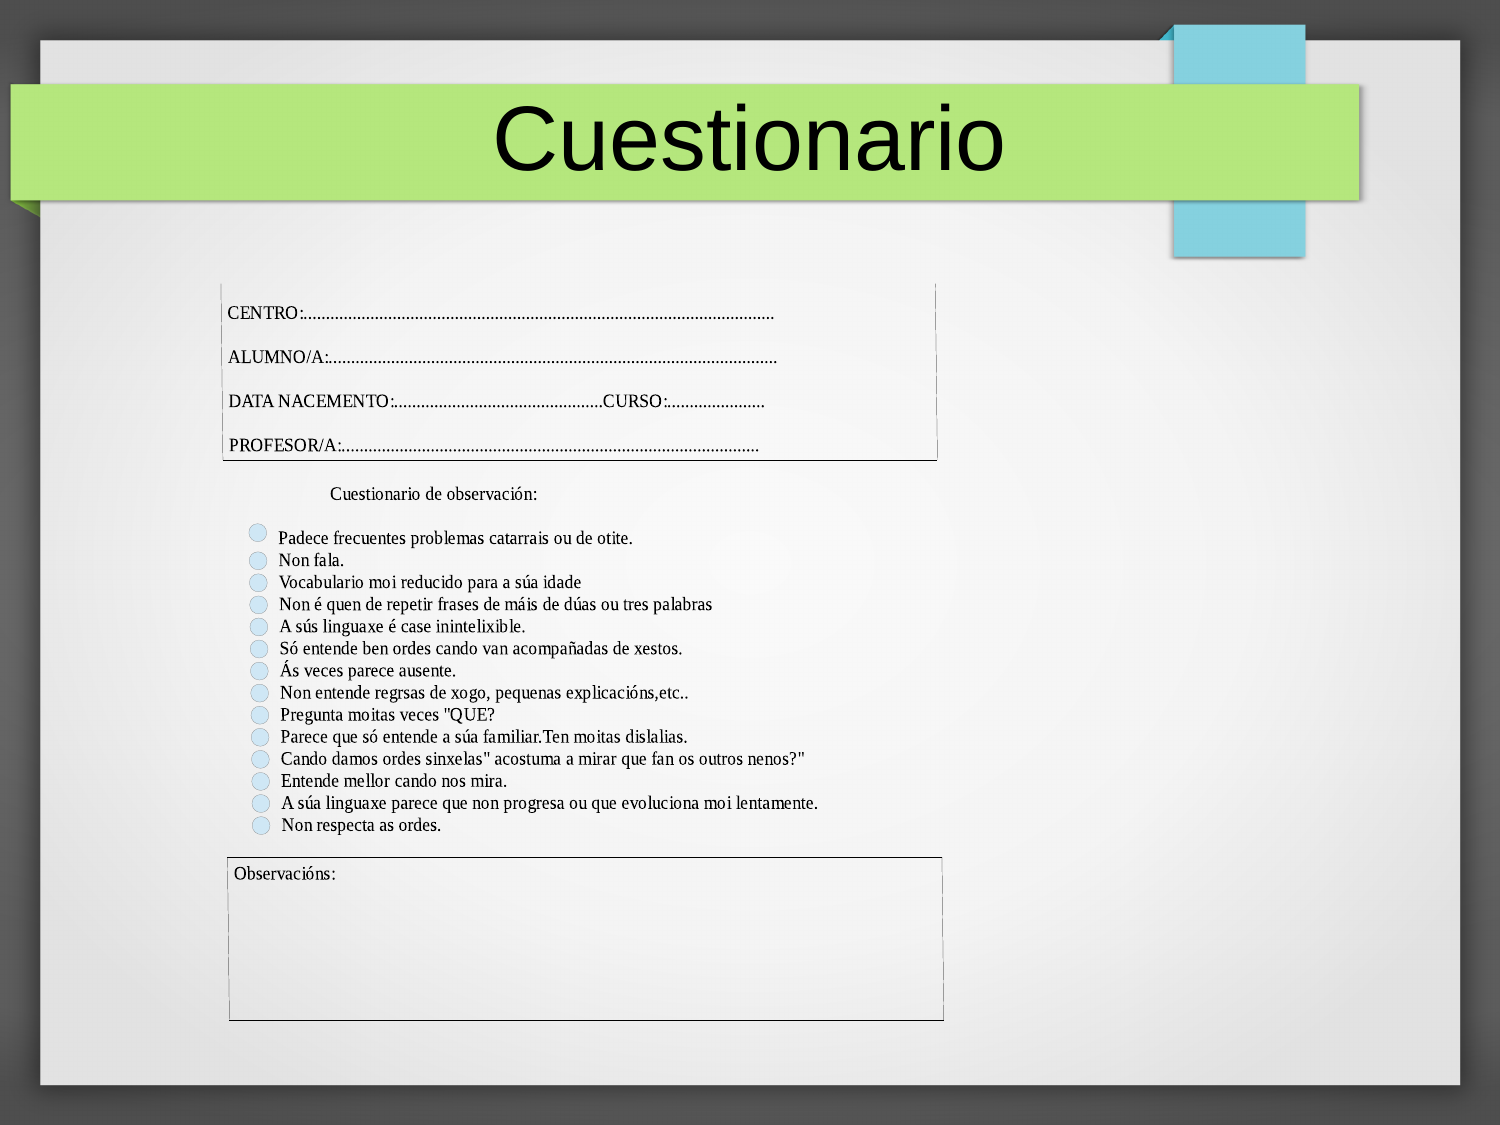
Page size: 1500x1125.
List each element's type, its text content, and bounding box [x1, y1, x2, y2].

chart [95, 283, 1500, 1125]
picture [0, 0, 1500, 1125]
title Cuestionario [75, 44, 1425, 233]
